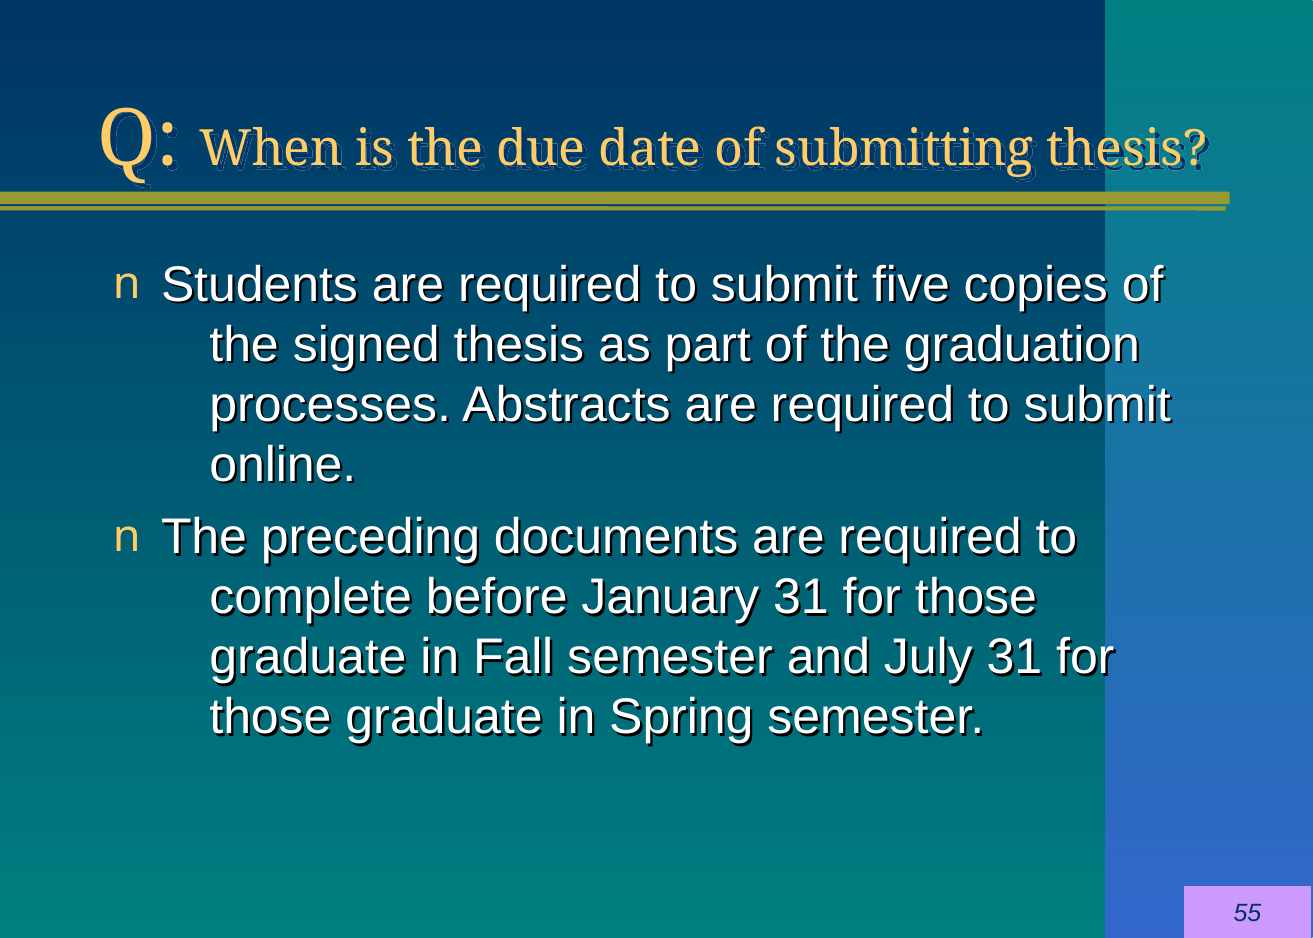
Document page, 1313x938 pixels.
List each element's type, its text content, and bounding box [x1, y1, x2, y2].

list Students are required to submit five copies of the signed thesis as part of the graduation processes. Abstracts are required to submit online. The preceding documents are required to complete before January 31 for those graduate in Fall semester and July 31 for those graduate in Spring semester. [99, 244, 1201, 844]
text_box 55 [1185, 887, 1310, 937]
text_box [1105, 0, 1313, 938]
title Q: When is the due date of submitting thesis? [84, 36, 1280, 188]
